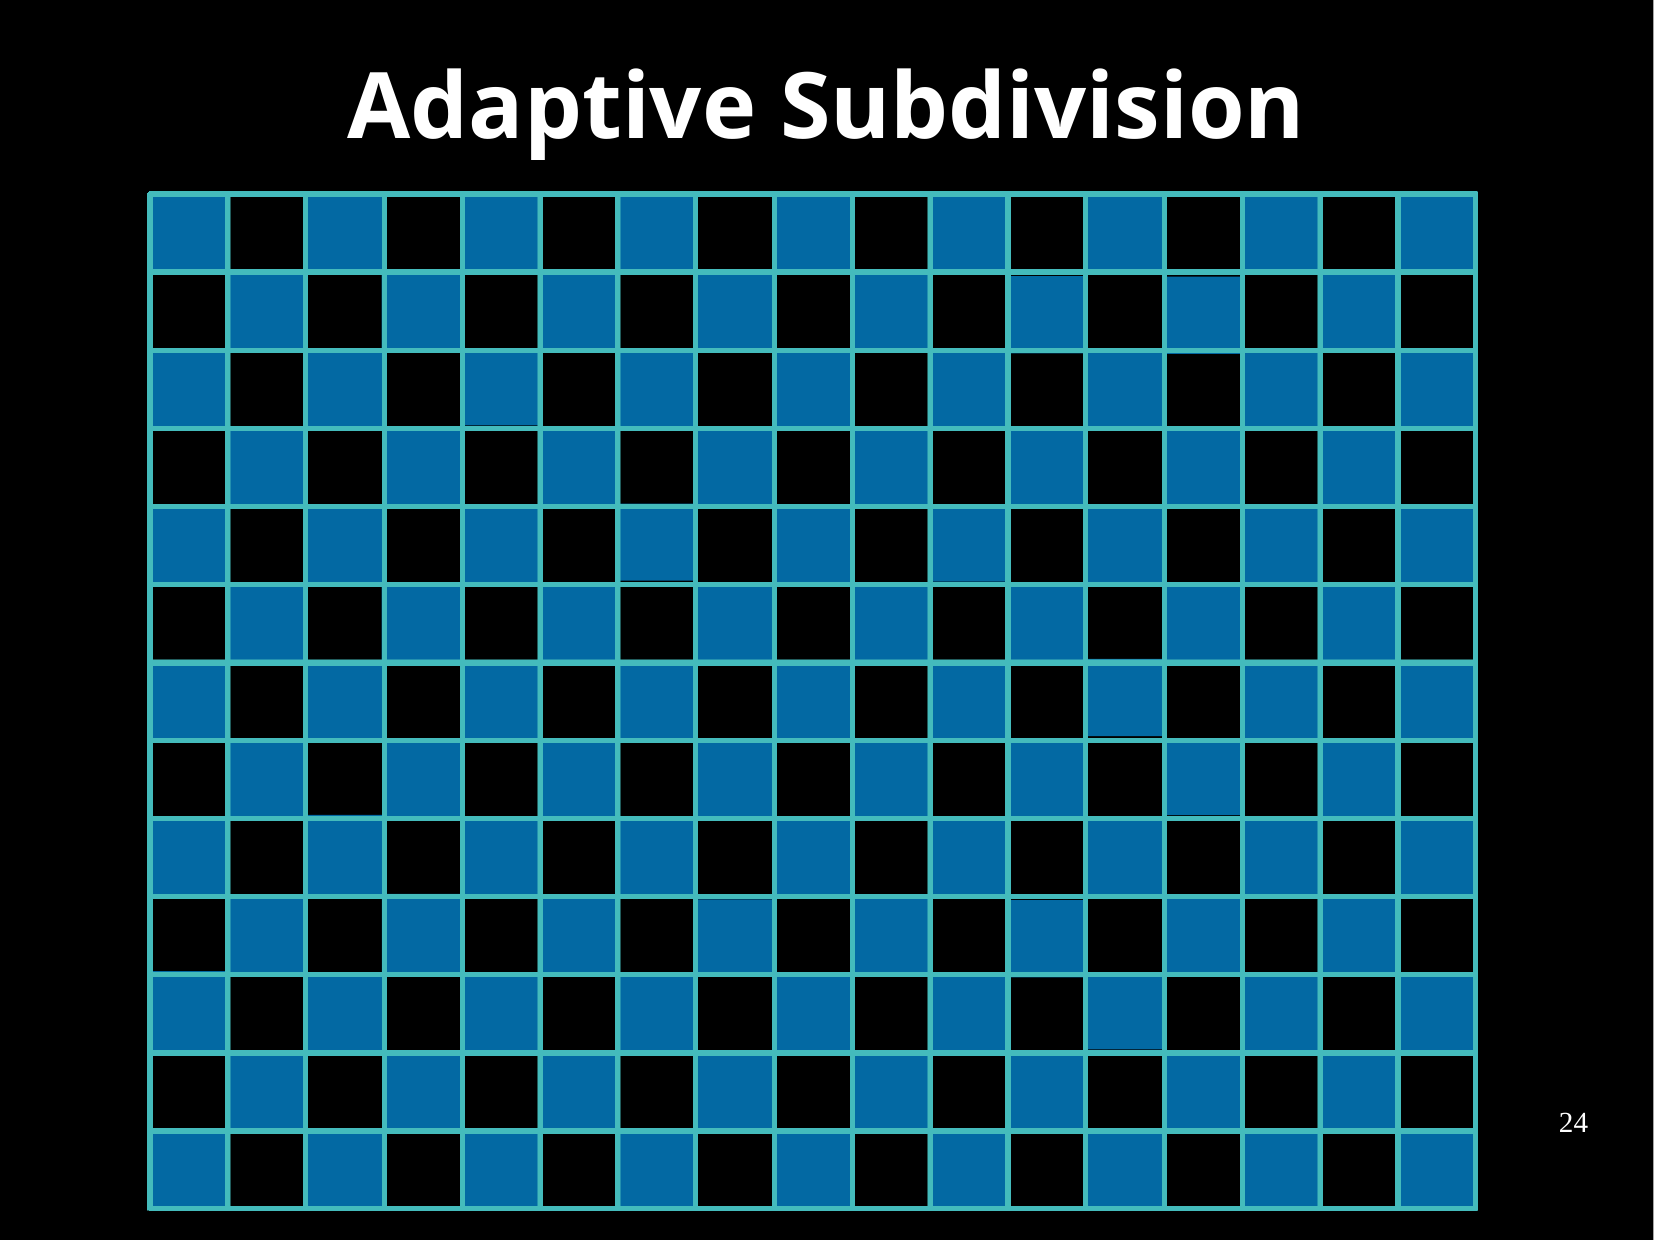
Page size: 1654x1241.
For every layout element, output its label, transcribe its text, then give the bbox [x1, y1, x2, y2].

title Adaptive Subdivision [0, 0, 1654, 207]
picture [147, 191, 1478, 1211]
